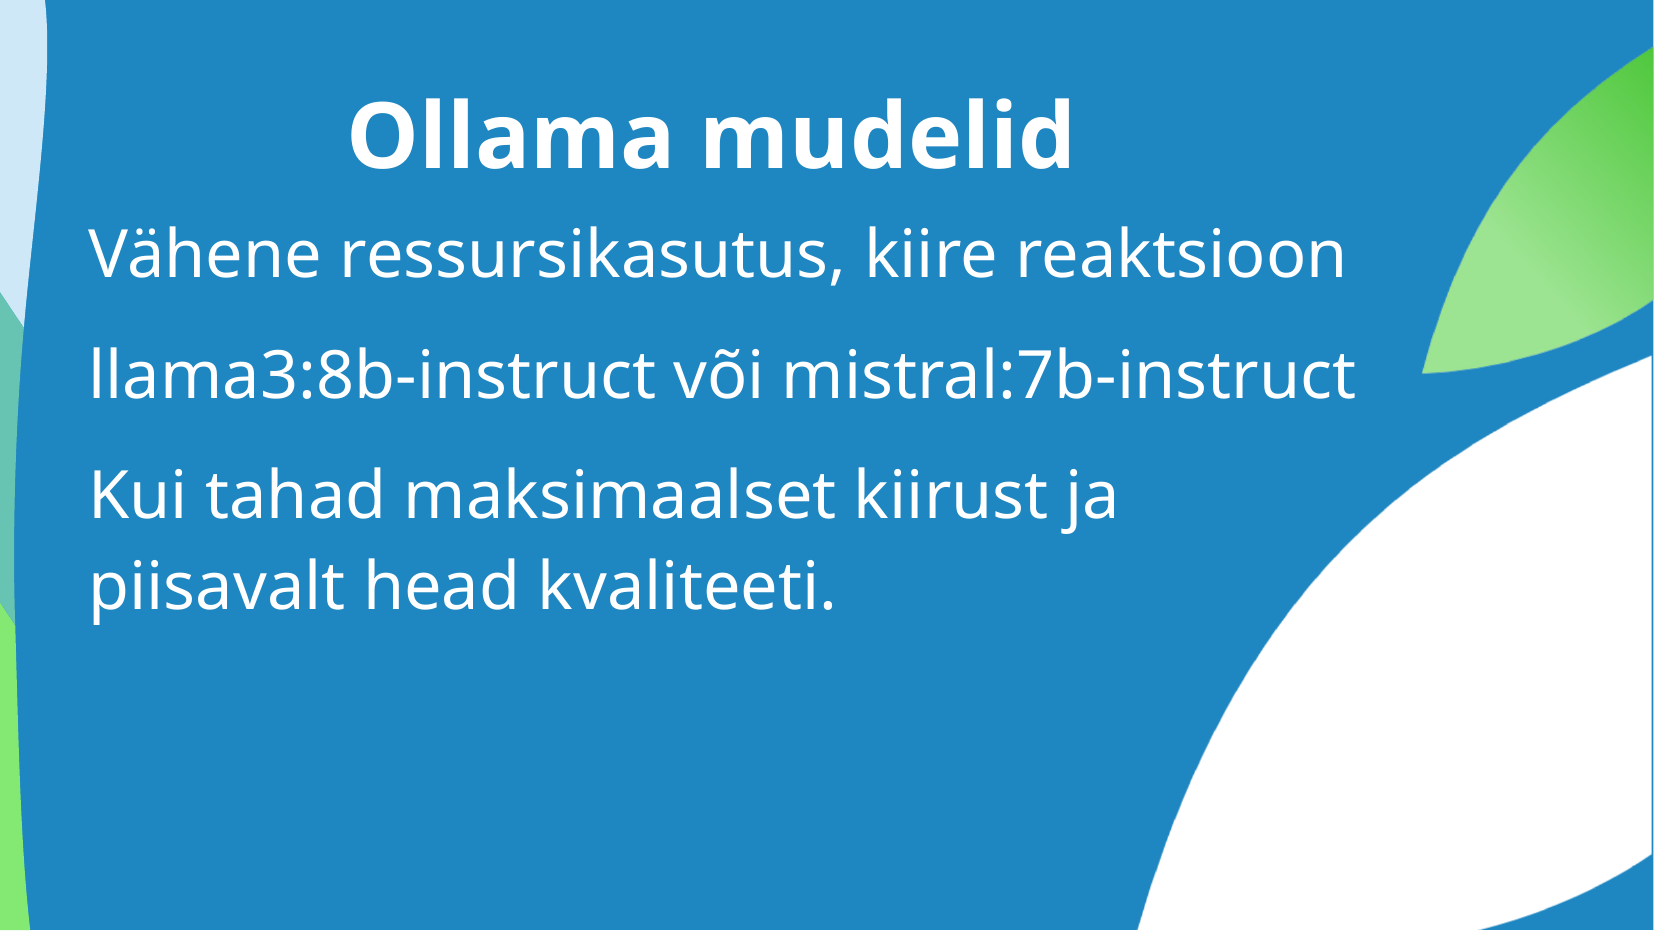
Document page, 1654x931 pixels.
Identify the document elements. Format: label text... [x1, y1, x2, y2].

title Ollama mudelid [88, 59, 1335, 206]
list Vähene ressursikasutus, kiire reaktsioon llama3:8b-instruct või mistral:7b-instruct Kui tahad maksimaalset kiirust ja piisavalt head kvaliteeti. [88, 206, 1388, 798]
picture [1138, 47, 1654, 931]
